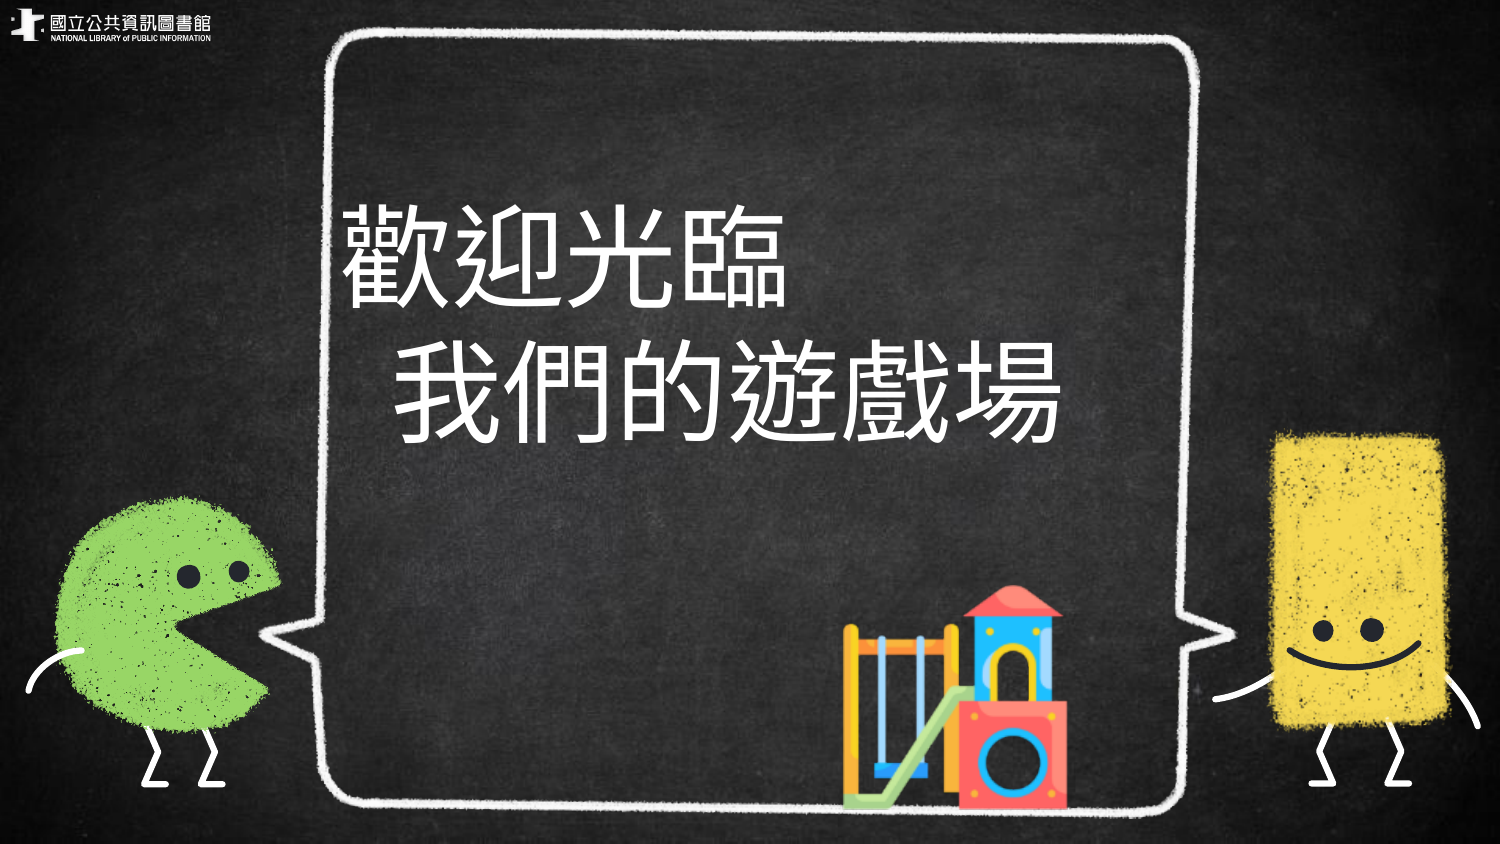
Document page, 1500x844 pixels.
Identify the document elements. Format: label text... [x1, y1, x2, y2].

picture [832, 574, 1079, 821]
title 歡迎光臨 我們的遊戲場 [339, 128, 1149, 516]
